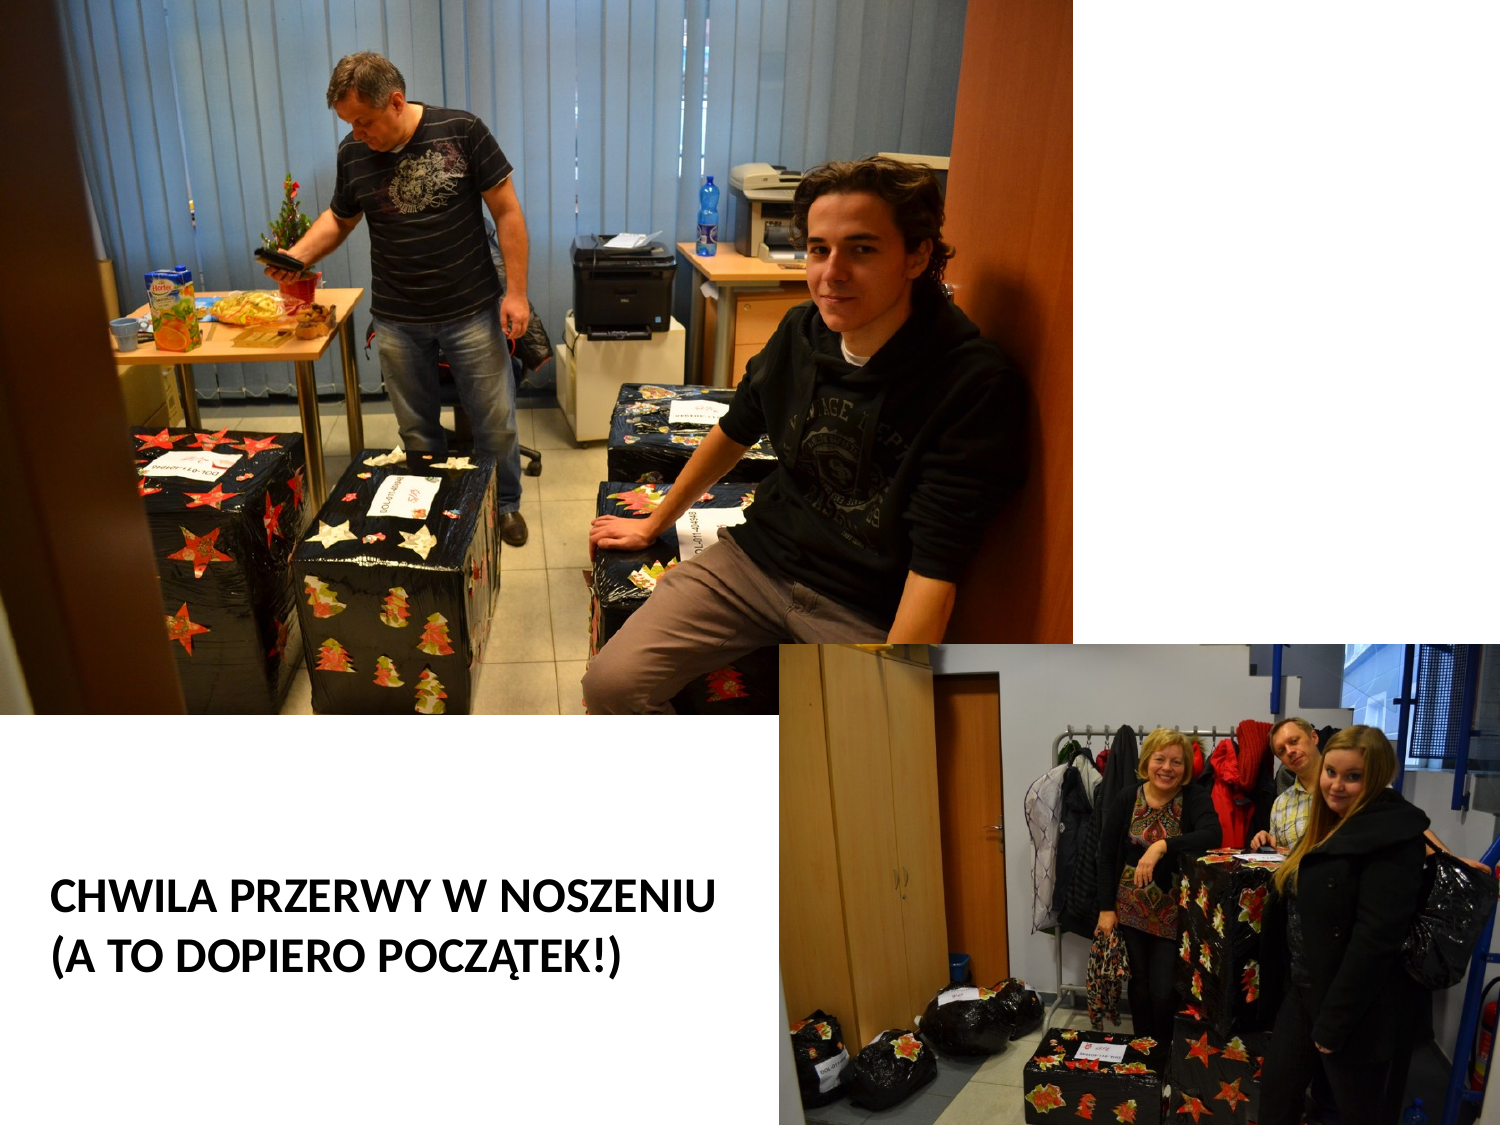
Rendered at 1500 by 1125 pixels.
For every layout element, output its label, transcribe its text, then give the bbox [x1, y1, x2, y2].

picture [0, 0, 1500, 1125]
text_box CHWILA PRZERWY W NOSZENIU (A TO DOPIERO POCZĄTEK!) [35, 855, 739, 992]
